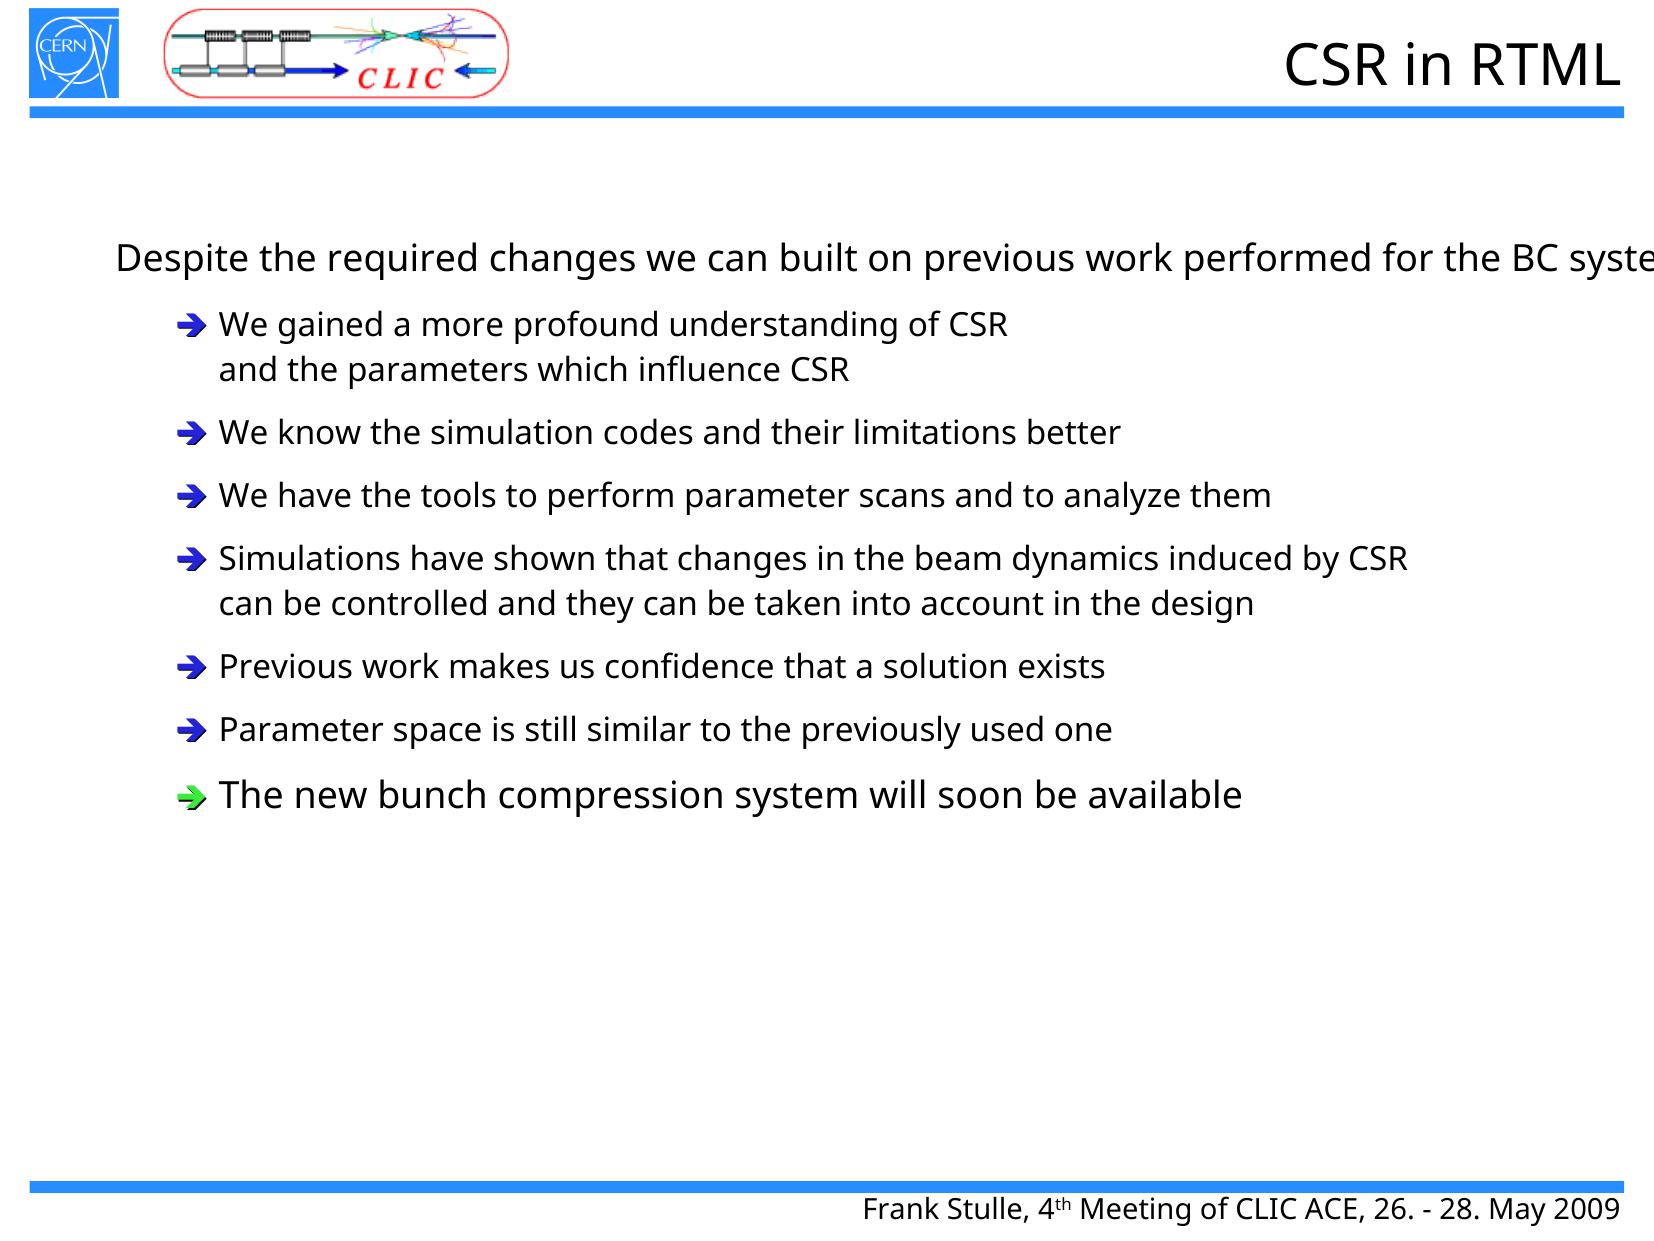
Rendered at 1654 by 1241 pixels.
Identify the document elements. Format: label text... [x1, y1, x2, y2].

picture [29, 8, 119, 98]
picture [159, 4, 210, 106]
title CSR in RTML [210, 3, 1623, 123]
text_box Despite the required changes we can built on previous work performed for the BC system:  We gained a more profound understanding of CSR and the parameters which influence CSR  We know the simulation codes and their limitations better  We have the tools to perform parameter scans and to analyze them  Simulations have shown that changes in the beam dynamics induced by CSR can be controlled and they can be taken into account in the design  Previous work makes us confidence that a solution exists  Parameter space is still similar to the previously used one  The new bunch compression system will soon be available [100, 224, 1620, 795]
